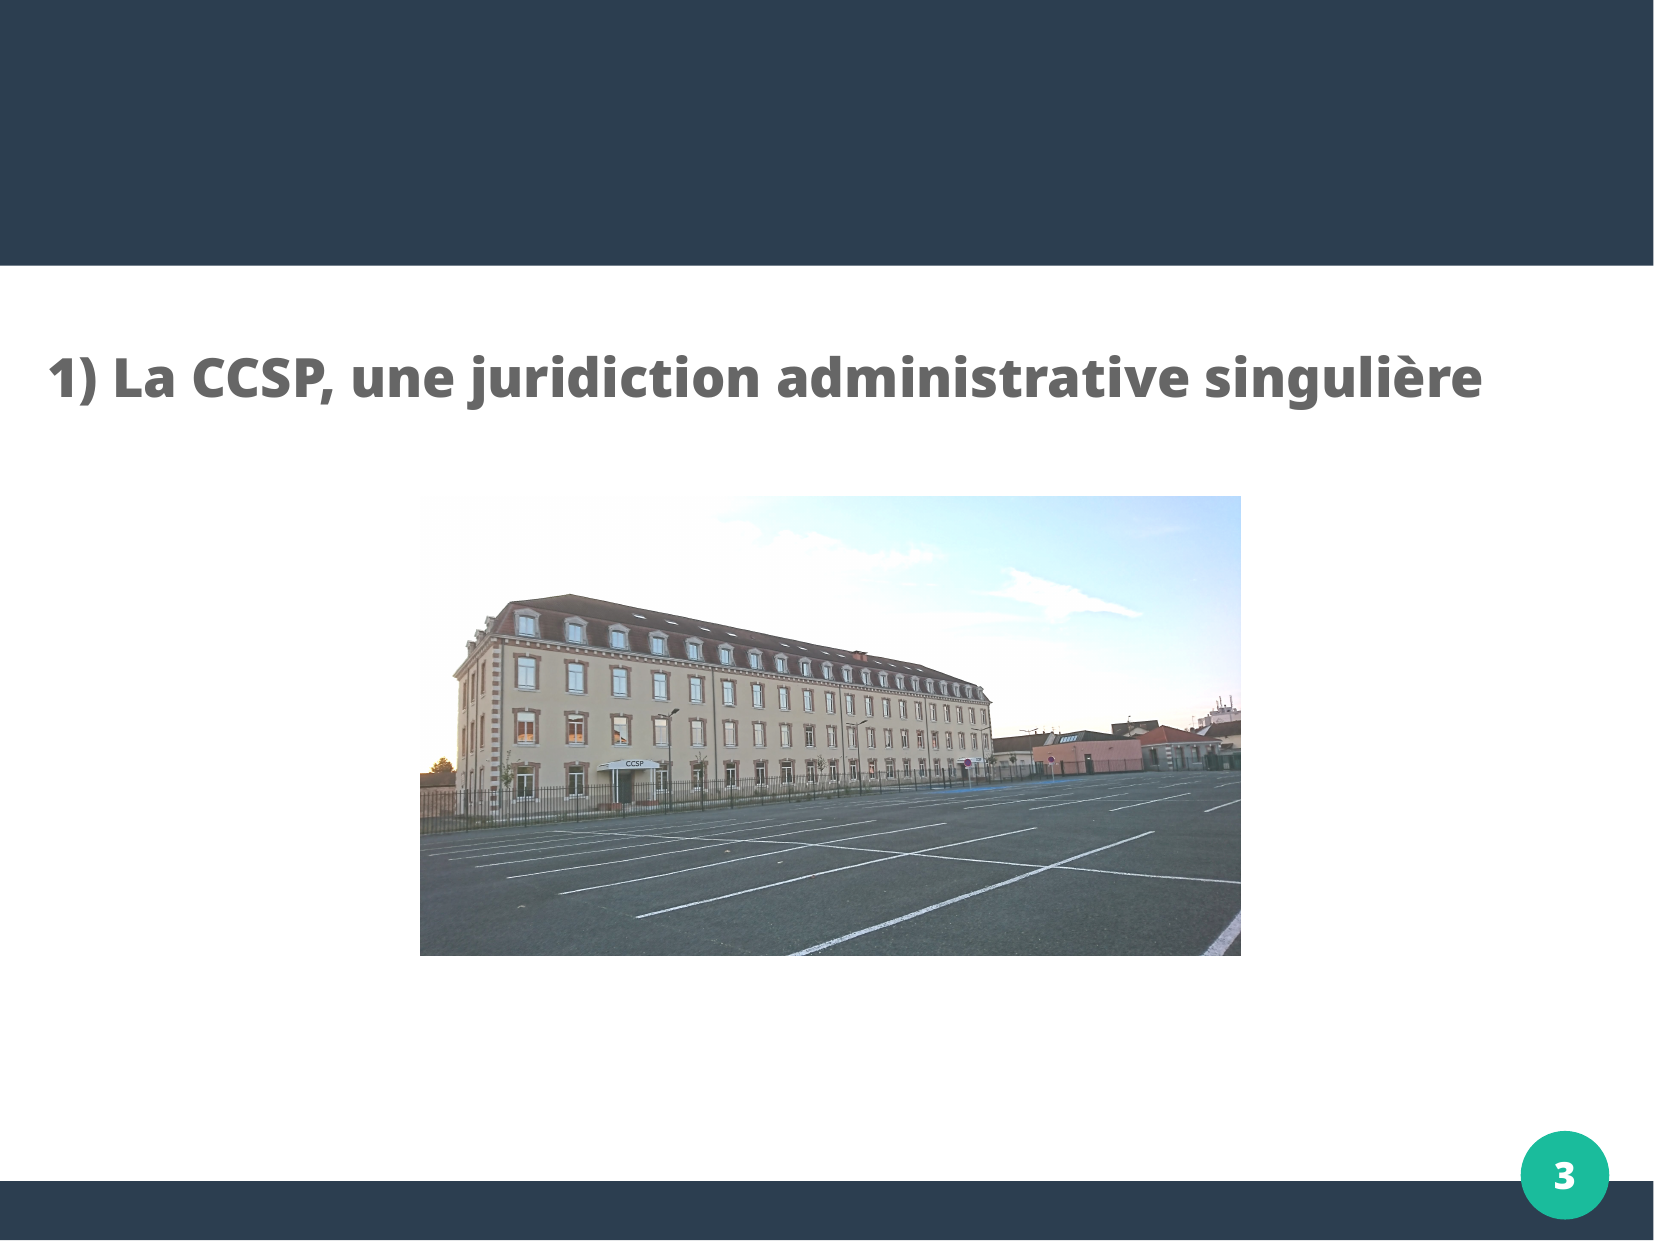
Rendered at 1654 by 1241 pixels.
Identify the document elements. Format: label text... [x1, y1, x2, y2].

list 1) La CCSP, une juridiction administrative singulière [0, 153, 1619, 1052]
picture [420, 496, 1241, 956]
